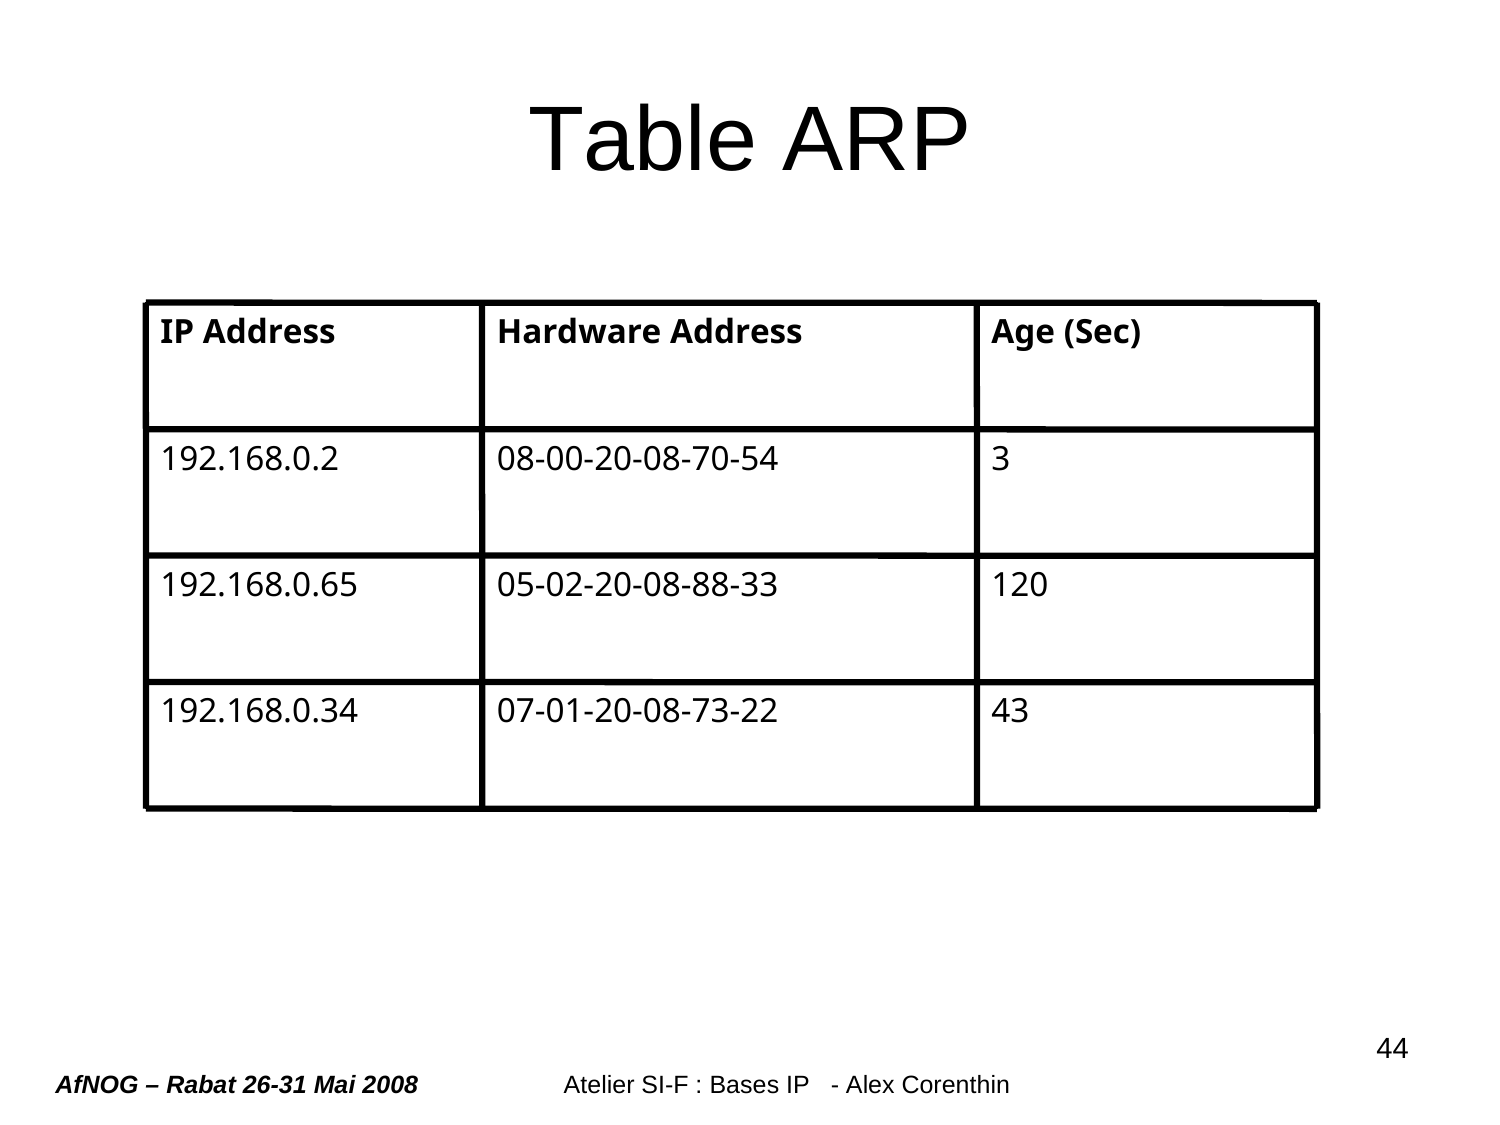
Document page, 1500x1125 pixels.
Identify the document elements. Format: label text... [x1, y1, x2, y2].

text_box 120 [981, 559, 1313, 679]
text_box 3 [981, 433, 1313, 552]
text_box 192.168.0.2 [150, 433, 479, 552]
text_box 192.168.0.65 [150, 559, 479, 678]
text_box 08-00-20-08-70-54 [486, 433, 973, 552]
text_box 05-02-20-08-88-33 [486, 559, 973, 679]
title Table ARP [75, 45, 1426, 233]
text_box Hardware Address [486, 306, 973, 426]
text_box 192.168.0.34 [150, 686, 479, 805]
text_box IP Address [149, 306, 478, 426]
text_box Age (Sec)‏ [980, 306, 1313, 426]
text_box 43 [981, 686, 1314, 805]
text_box 07-01-20-08-73-22 [486, 686, 973, 805]
